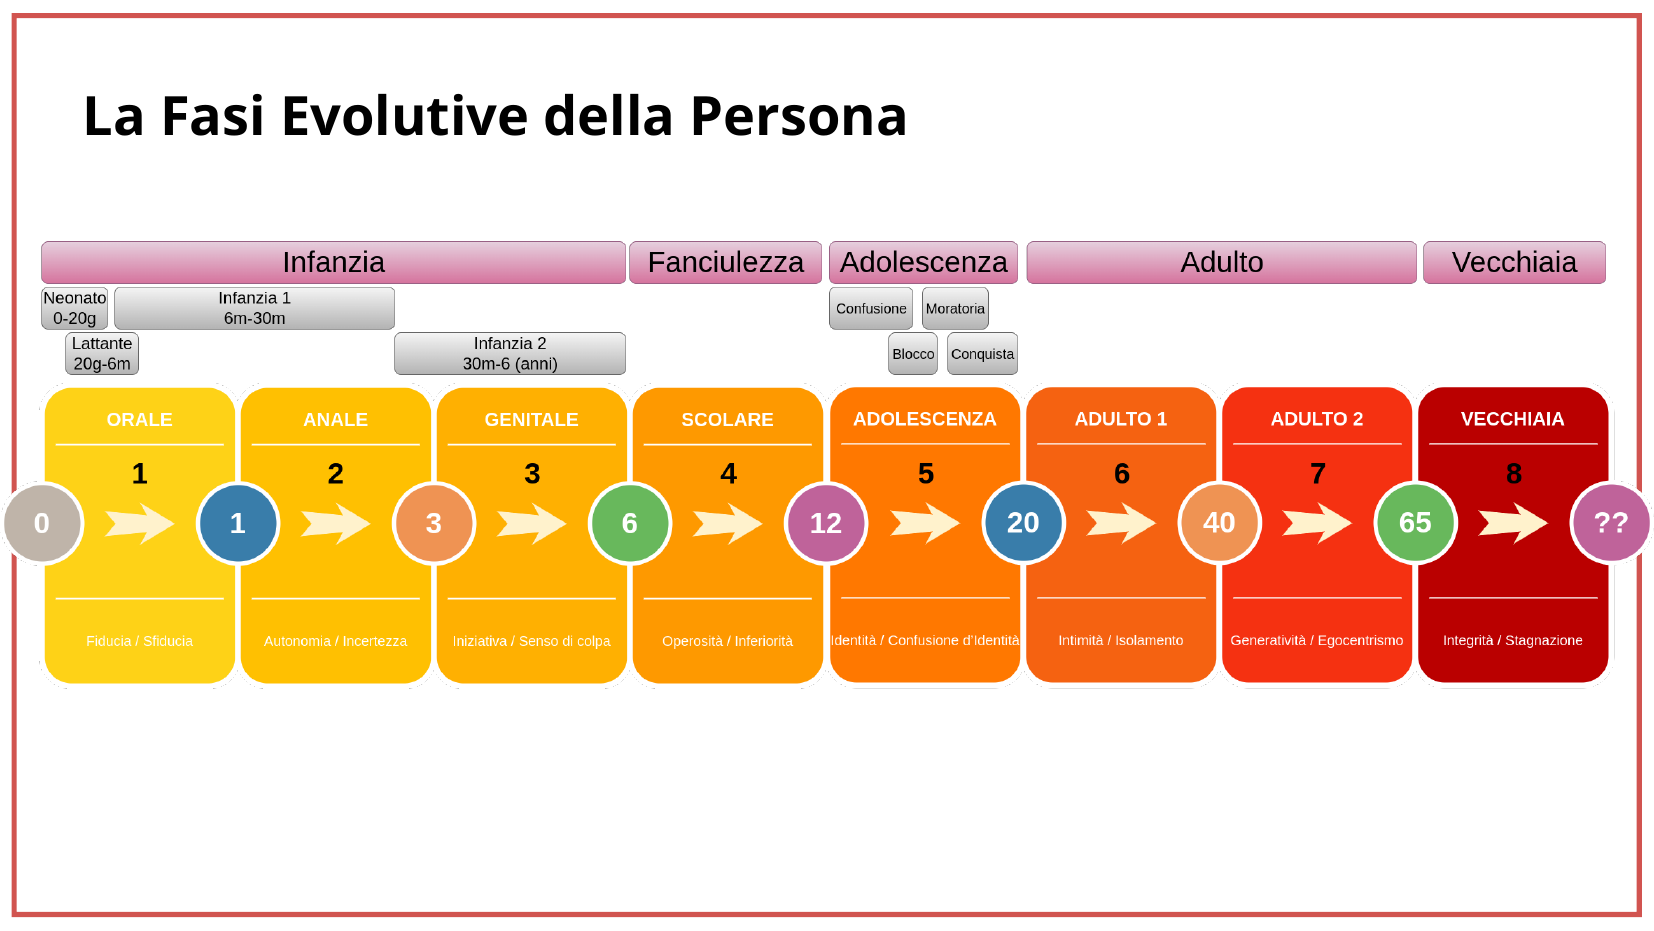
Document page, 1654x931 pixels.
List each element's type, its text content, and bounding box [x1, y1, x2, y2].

title La Fasi Evolutive della Persona [82, 37, 1571, 193]
picture [0, 241, 1654, 689]
